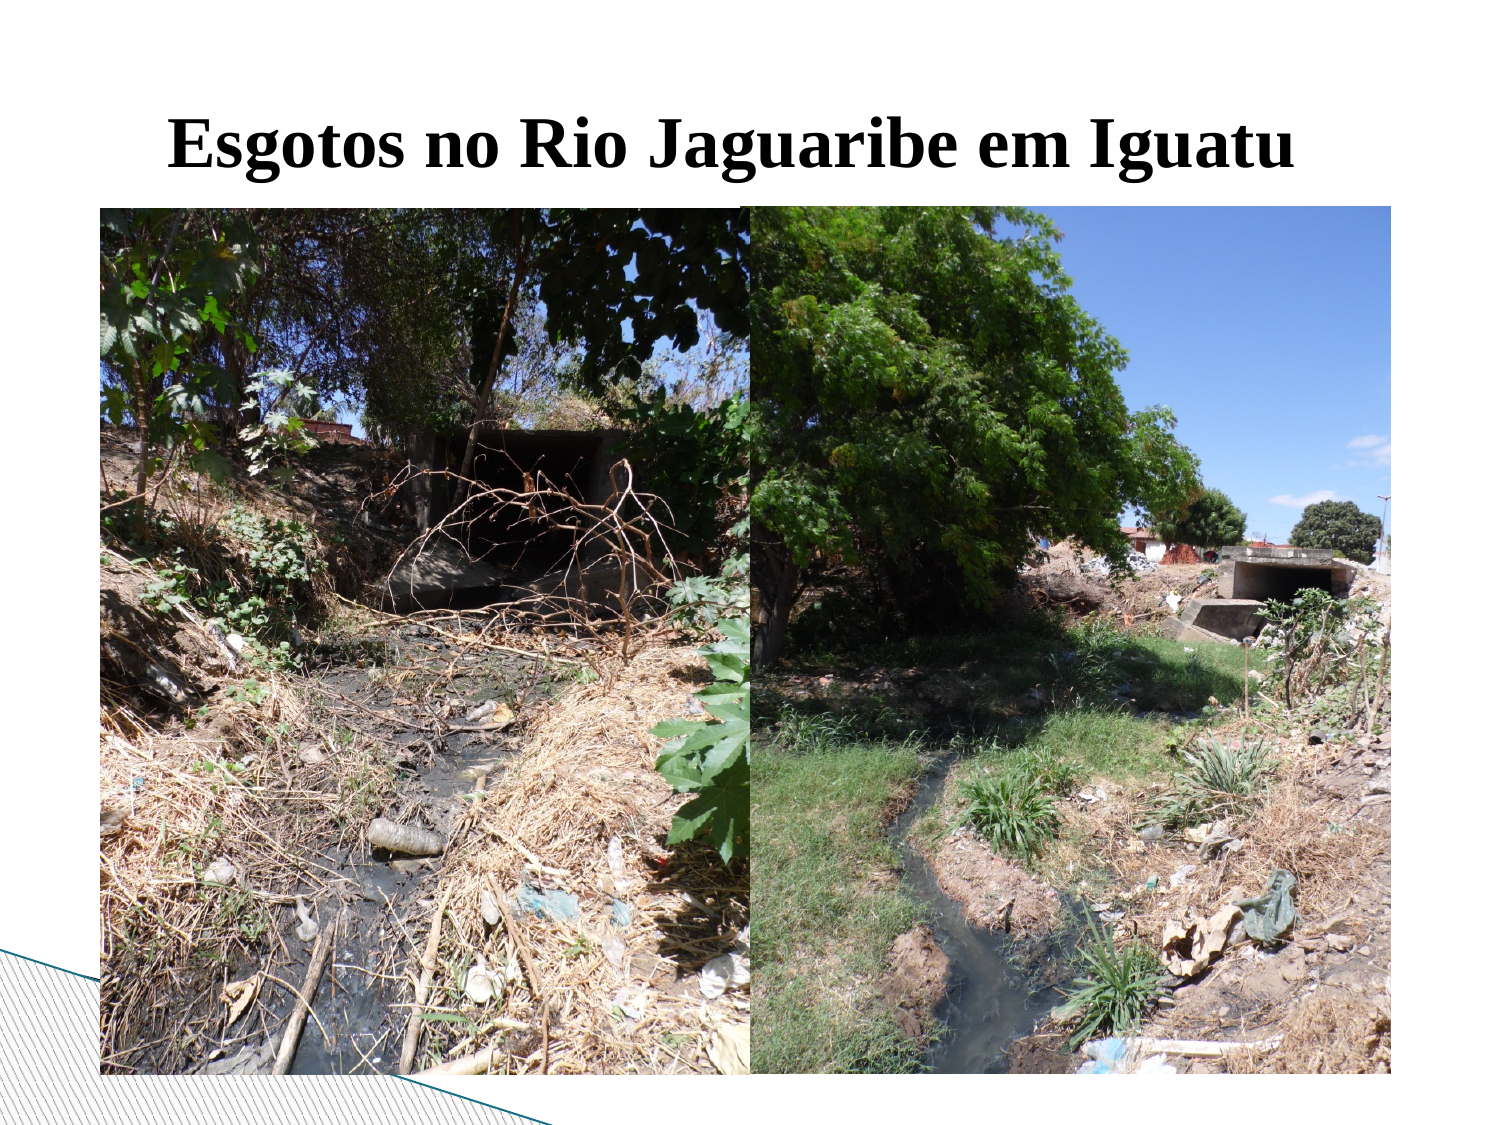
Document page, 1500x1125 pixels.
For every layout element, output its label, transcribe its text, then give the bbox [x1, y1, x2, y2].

picture [0, 206, 1391, 1125]
title Esgotos no Rio Jaguaribe em Iguatu [75, 45, 1425, 233]
